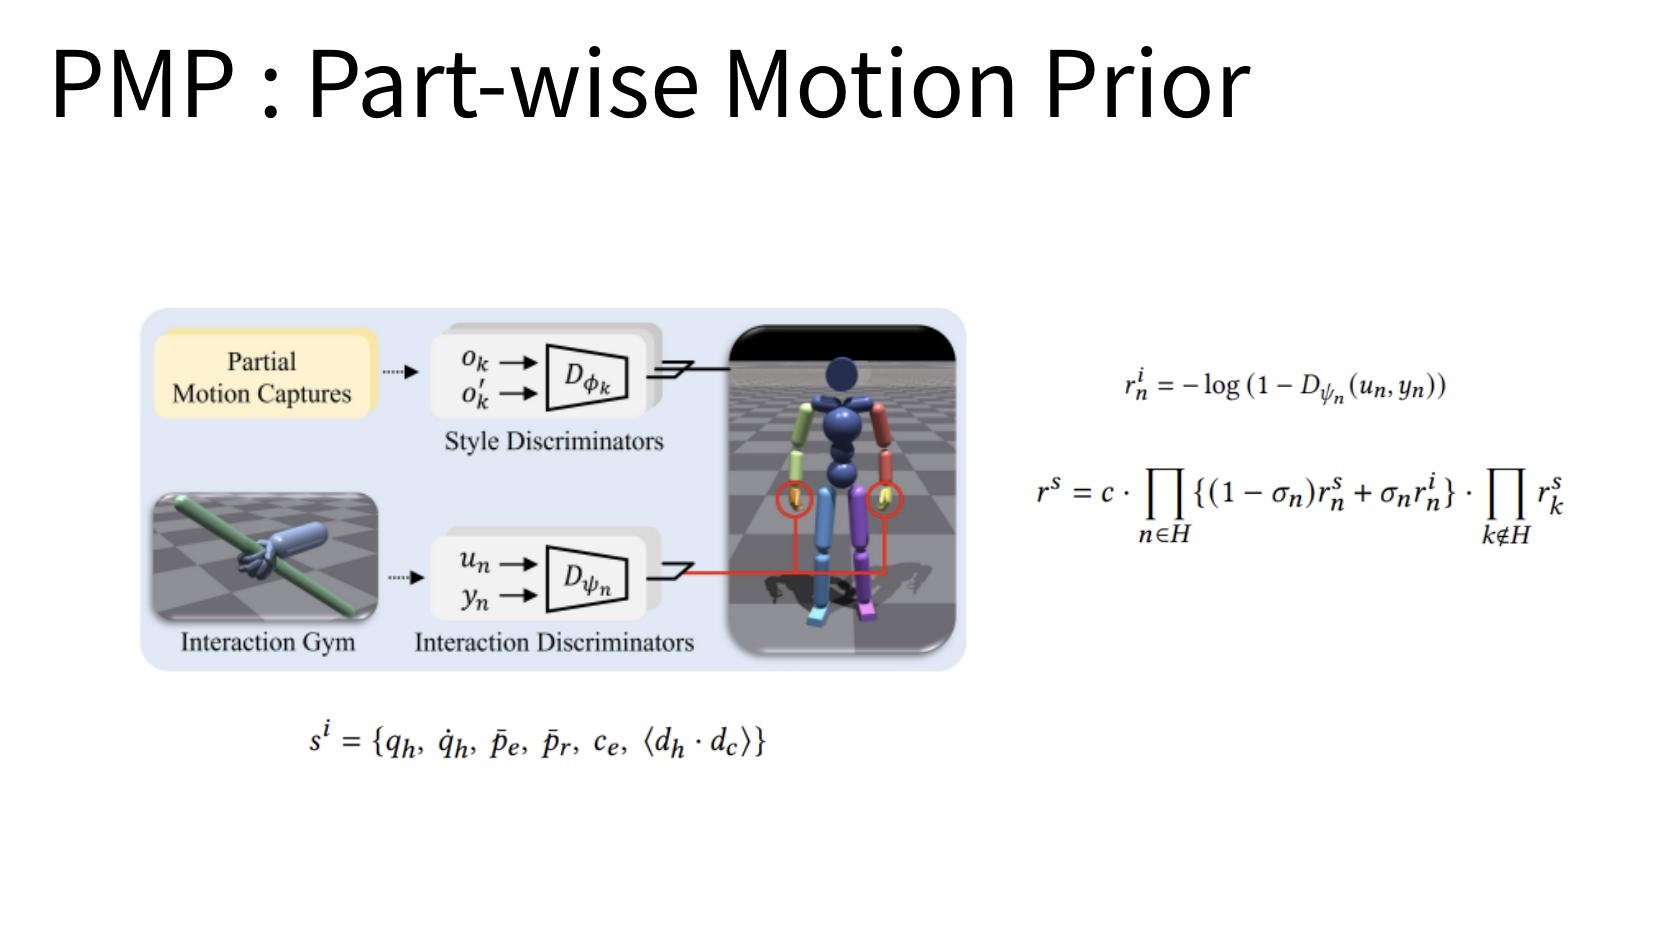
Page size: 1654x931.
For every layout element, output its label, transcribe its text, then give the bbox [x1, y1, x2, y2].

picture [1110, 360, 1447, 414]
picture [1015, 442, 1565, 555]
picture [124, 295, 975, 680]
picture [298, 717, 768, 768]
title PMP : Part-wise Motion Prior [47, 0, 1536, 156]
